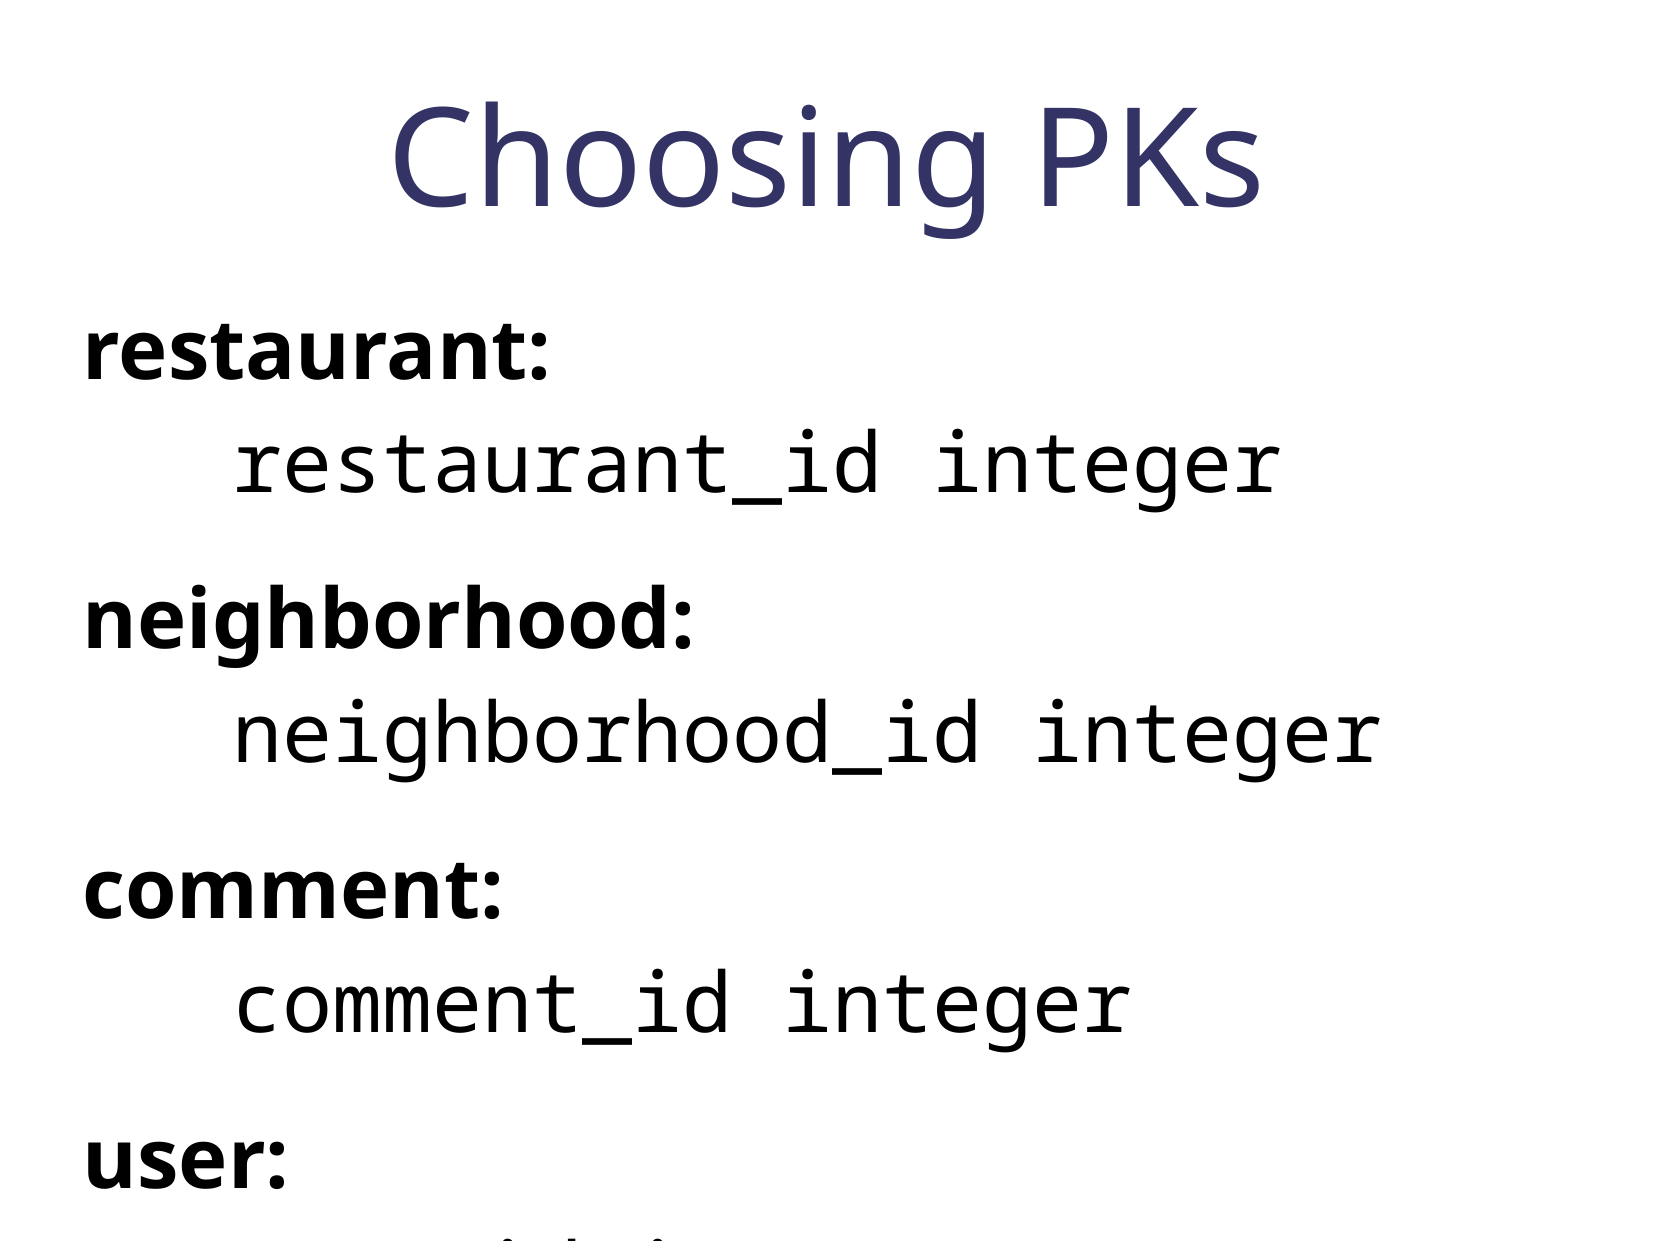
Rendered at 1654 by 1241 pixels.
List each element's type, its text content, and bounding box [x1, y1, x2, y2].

title Choosing PKs [82, 56, 1571, 250]
subtitle restaurant: restaurant_id integer neighborhood: neighborhood_id integer comment: comment_id integer user: user_id integer [82, 290, 1571, 1221]
